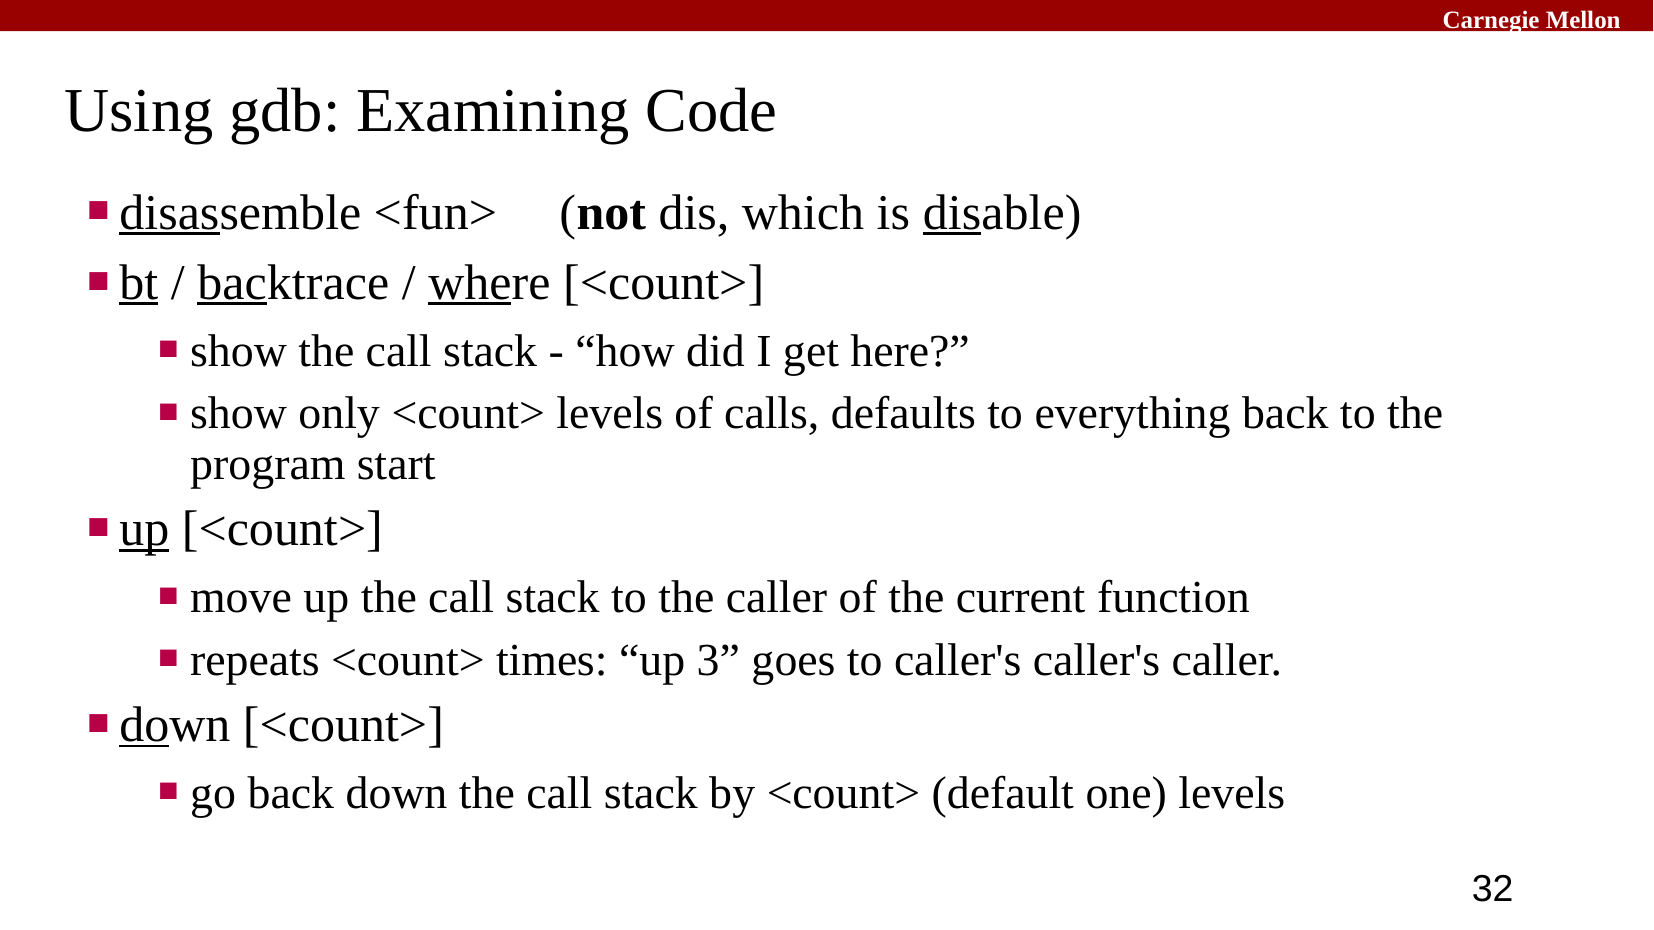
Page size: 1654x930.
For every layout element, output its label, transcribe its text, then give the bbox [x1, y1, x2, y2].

title Using gdb: Examining Code [64, 58, 1576, 163]
list disassemble <fun> (not dis, which is disable) bt / backtrace / where [<count>] show the call stack - “how did I get here?” show only <count> levels of calls, defaults to everything back to the program start up [<count>] move up the call stack to the caller of the current function repeats <count> times: “up 3” goes to caller's caller's caller. down [<count>] go back down the call stack by <count> (default one) levels [71, 184, 1576, 859]
